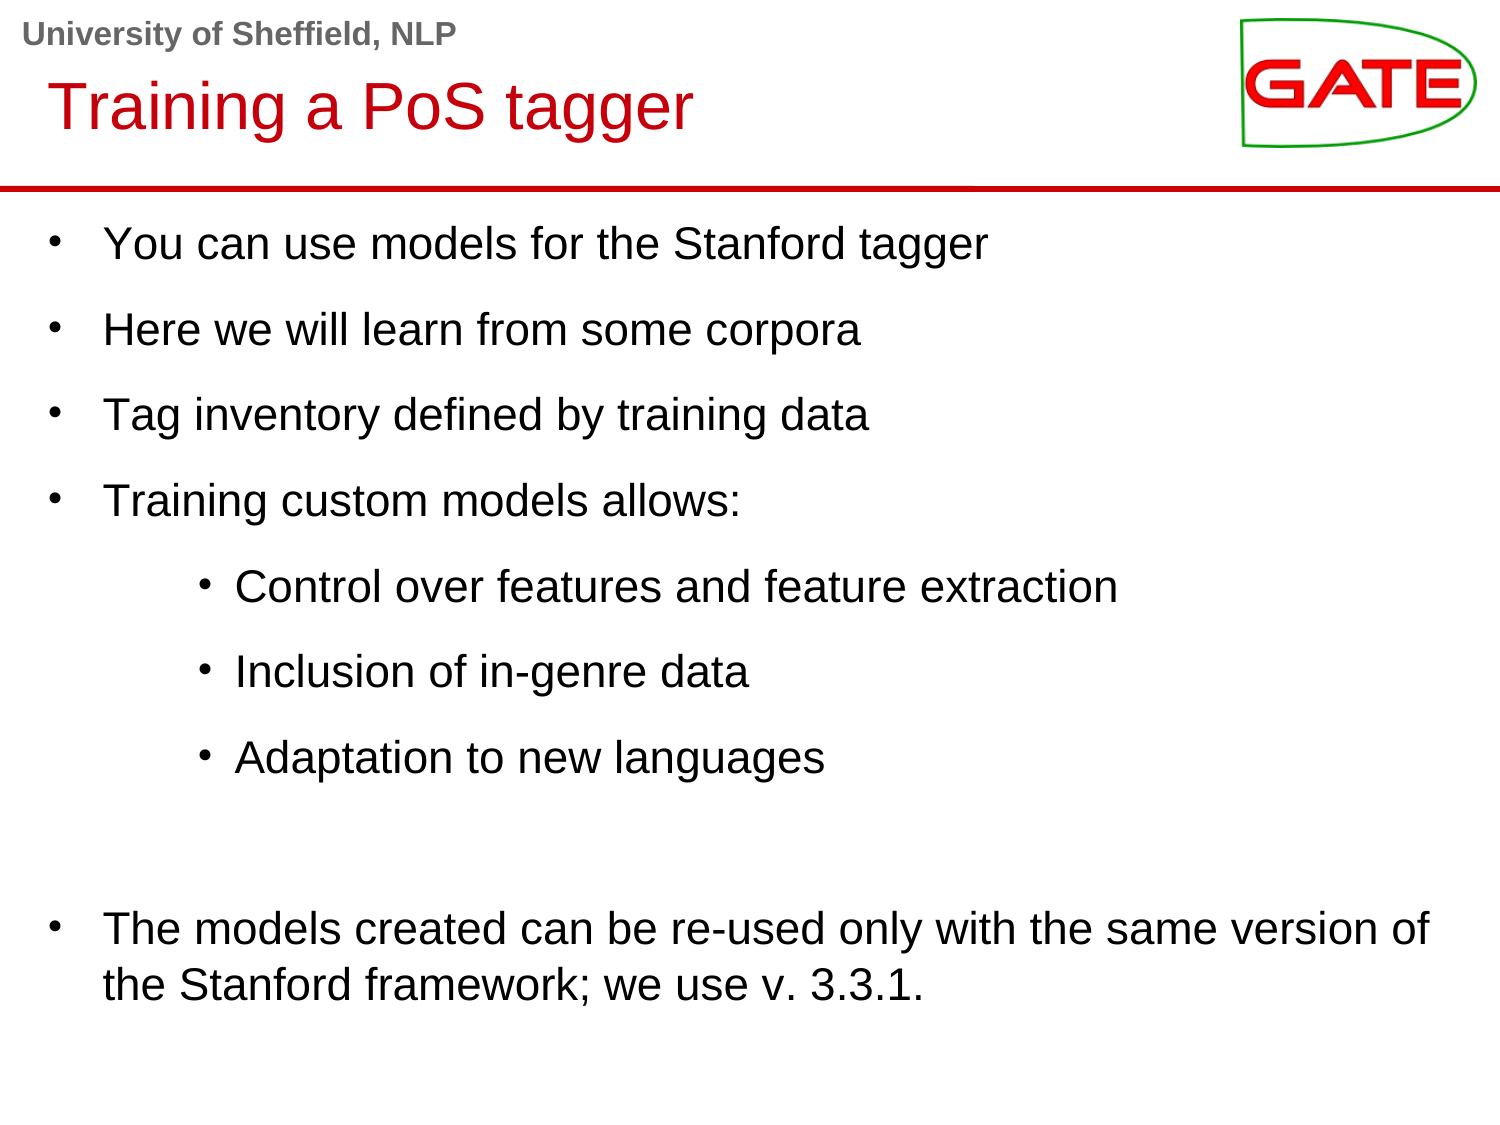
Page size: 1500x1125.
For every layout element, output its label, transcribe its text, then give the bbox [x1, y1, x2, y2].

picture [1240, 18, 1477, 148]
text_box Training a PoS tagger [47, 47, 1267, 168]
text_box You can use models for the Stanford tagger Here we will learn from some corpora Tag inventory defined by training data Training custom models allows: Control over features and feature extraction Inclusion of in-genre data Adaptation to new languages The models created can be re-used only with the same version of the Stanford framework; we use v. 3.3.1. [47, 212, 1500, 1063]
